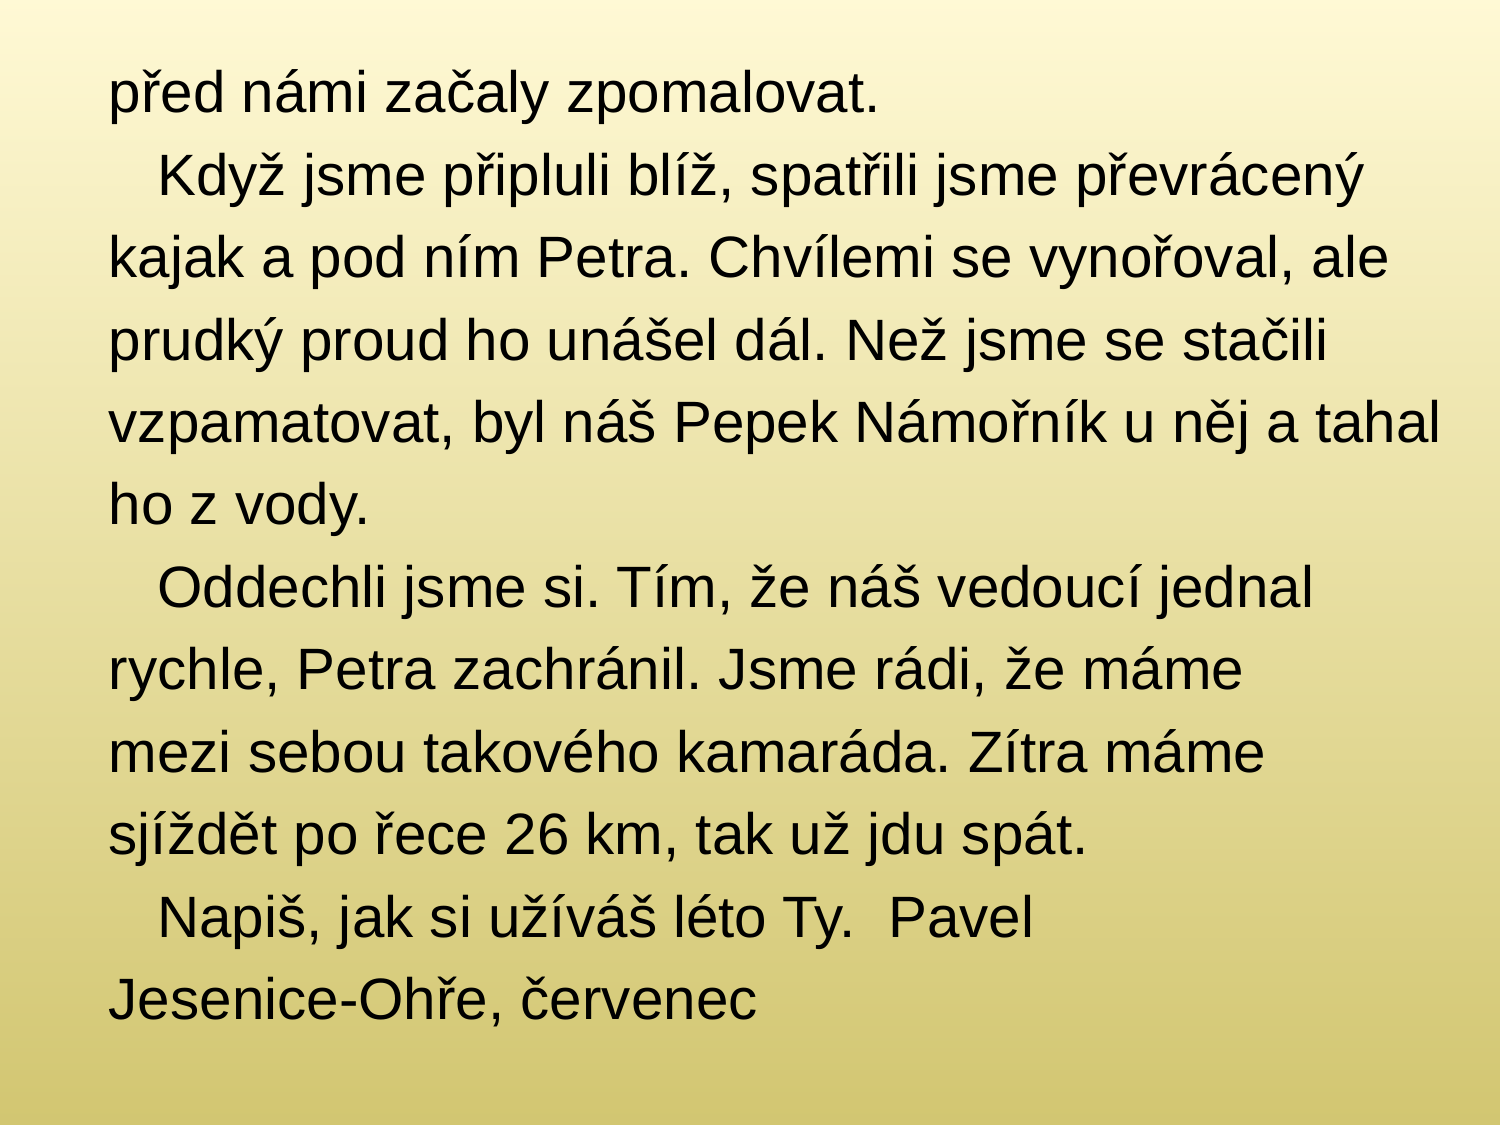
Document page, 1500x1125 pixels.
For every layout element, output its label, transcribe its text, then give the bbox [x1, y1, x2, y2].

list před námi začaly zpomalovat. Když jsme připluli blíž, spatřili jsme převrácený kajak a pod ním Petra. Chvílemi se vynořoval, ale prudký proud ho unášel dál. Než jsme se stačili vzpamatovat, byl náš Pepek Námořník u něj a tahal ho z vody. Oddechli jsme si. Tím, že náš vedoucí jednal rychle, Petra zachránil. Jsme rádi, že máme mezi sebou takového kamaráda. Zítra máme sjíždět po řece 26 km, tak už jdu spát. Napiš, jak si užíváš léto Ty. Pavel Jesenice-Ohře, červenec [93, 46, 1465, 1125]
